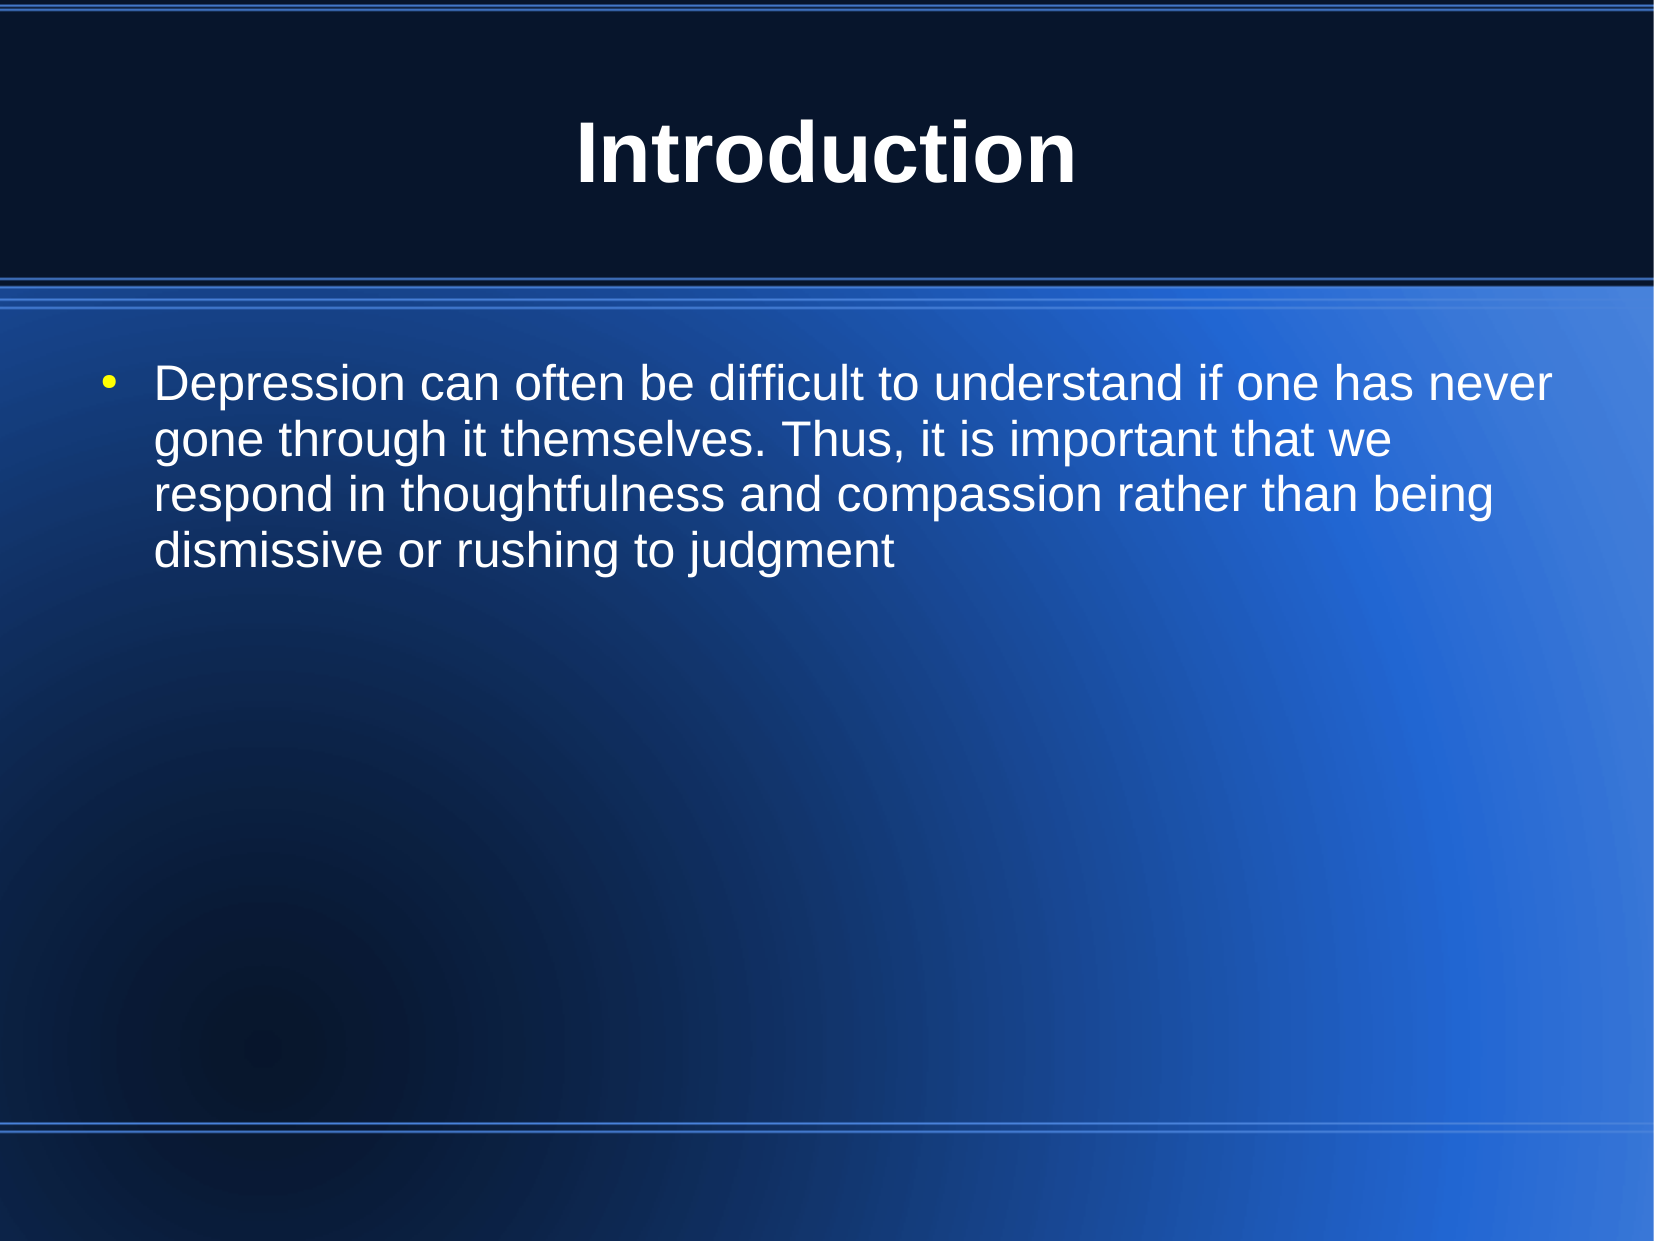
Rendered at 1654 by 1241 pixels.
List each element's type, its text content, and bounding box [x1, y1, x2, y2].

title Introduction [82, 49, 1571, 257]
list Depression can often be difficult to understand if one has never gone through it themselves. Thus, it is important that we respond in thoughtfulness and compassion rather than being dismissive or rushing to judgment [82, 355, 1571, 1058]
picture [0, 0, 1654, 1241]
